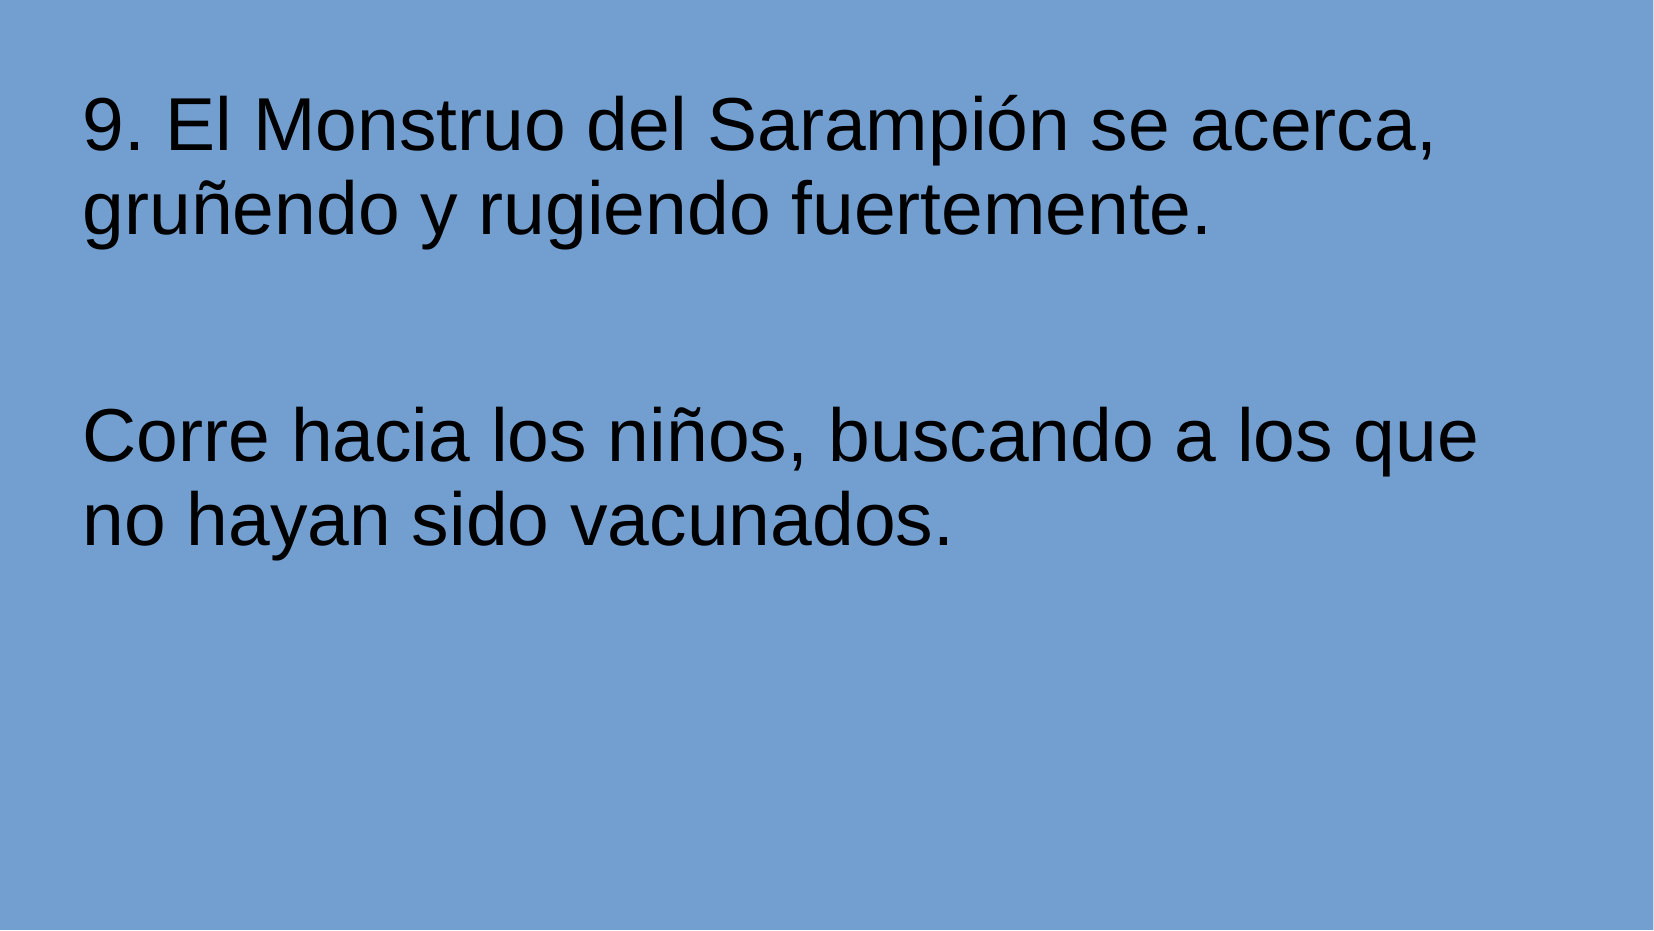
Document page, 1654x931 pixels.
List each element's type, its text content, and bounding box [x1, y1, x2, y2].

list 9. El Monstruo del Sarampión se acerca, gruñendo y rugiendo fuertemente. Corre hacia los niños, buscando a los que no hayan sido vacunados. [82, 82, 1571, 804]
